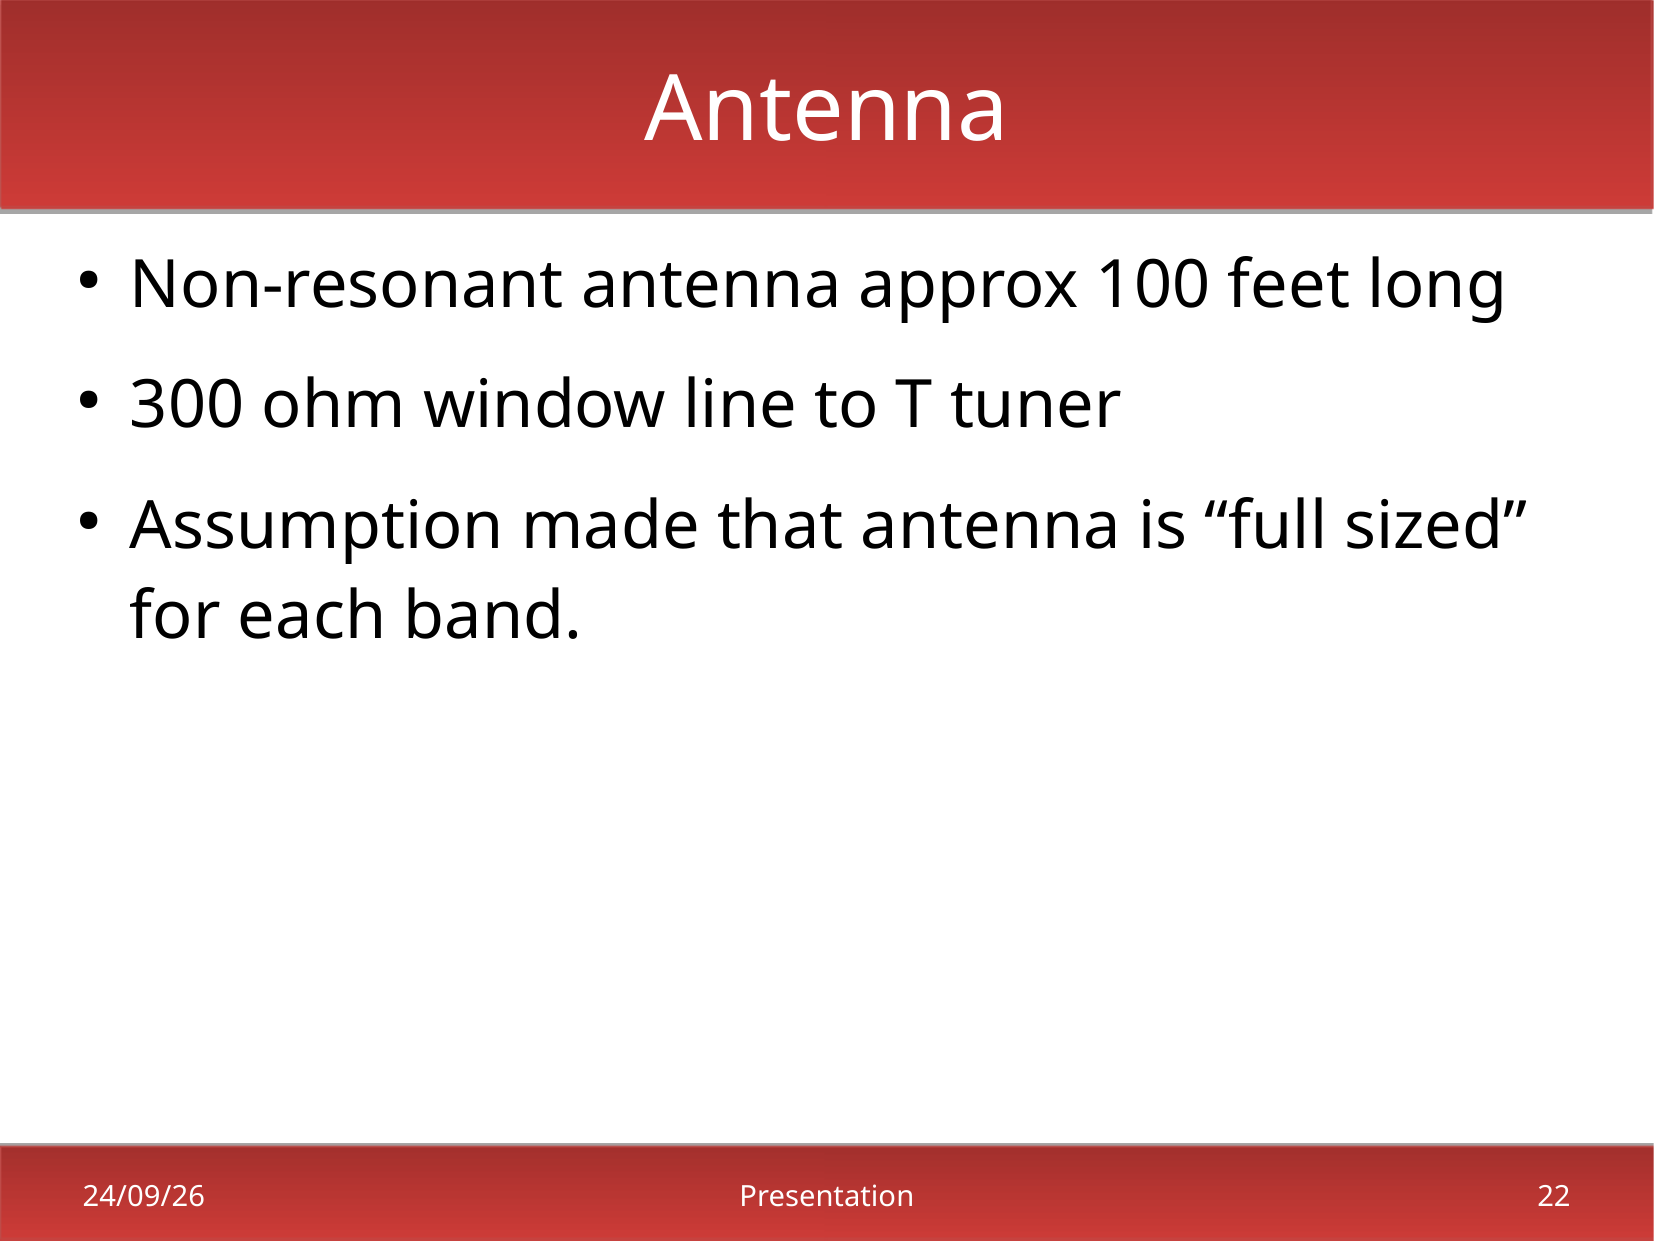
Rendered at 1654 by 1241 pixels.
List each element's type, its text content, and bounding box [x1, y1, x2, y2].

picture [0, 0, 1654, 214]
title Antenna [59, 31, 1595, 178]
picture [0, 1143, 1654, 1241]
list Non-resonant antenna approx 100 feet long 300 ohm window line to T tuner Assumption made that antenna is “full sized” for each band. [59, 236, 1595, 1055]
